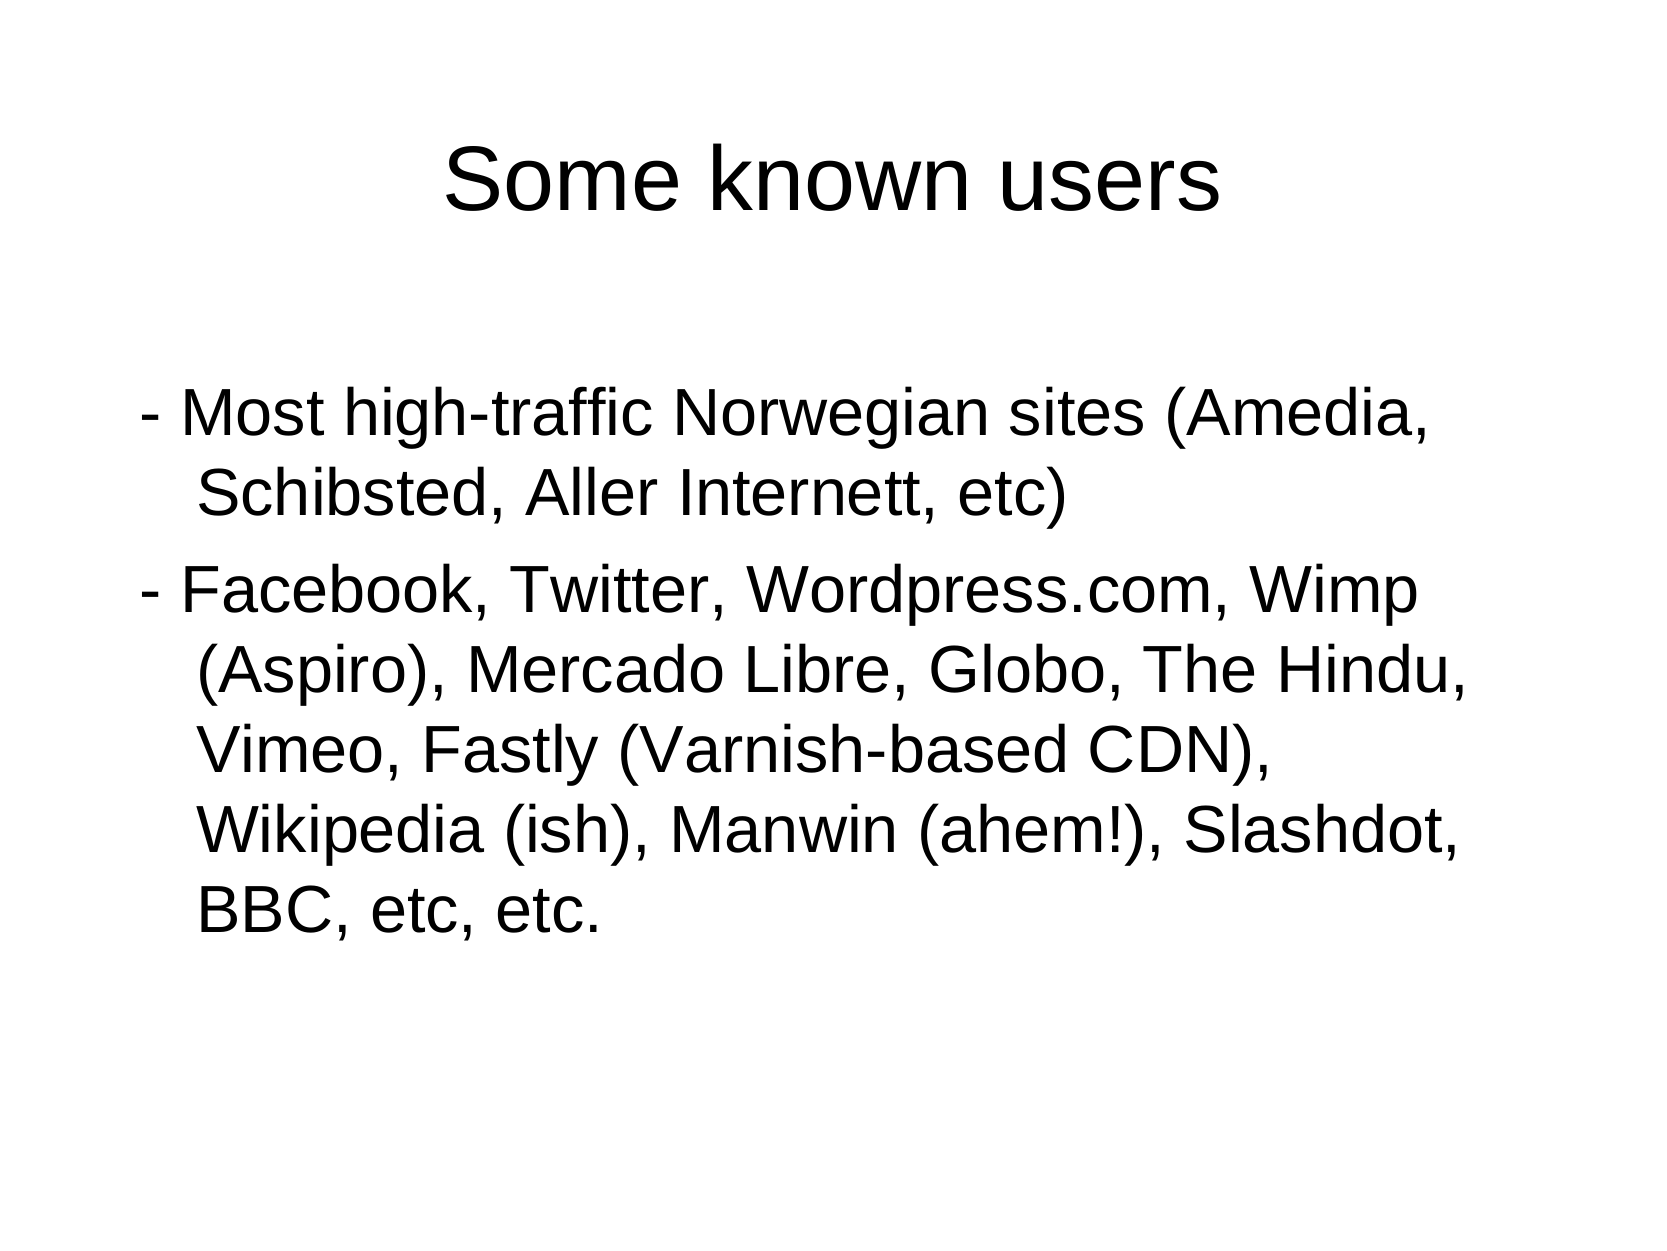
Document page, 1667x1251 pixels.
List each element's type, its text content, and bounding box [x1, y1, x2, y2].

title Some known users [124, 110, 1541, 319]
list - Most high-traffic Norwegian sites (Amedia, Schibsted, Aller Internett, etc) - Facebook, Twitter, Wordpress.com, Wimp (Aspiro), Mercado Libre, Globo, The Hindu, Vimeo, Fastly (Varnish-based CDN), Wikipedia (ish), Manwin (ahem!), Slashdot, BBC, etc, etc. [124, 360, 1536, 1086]
